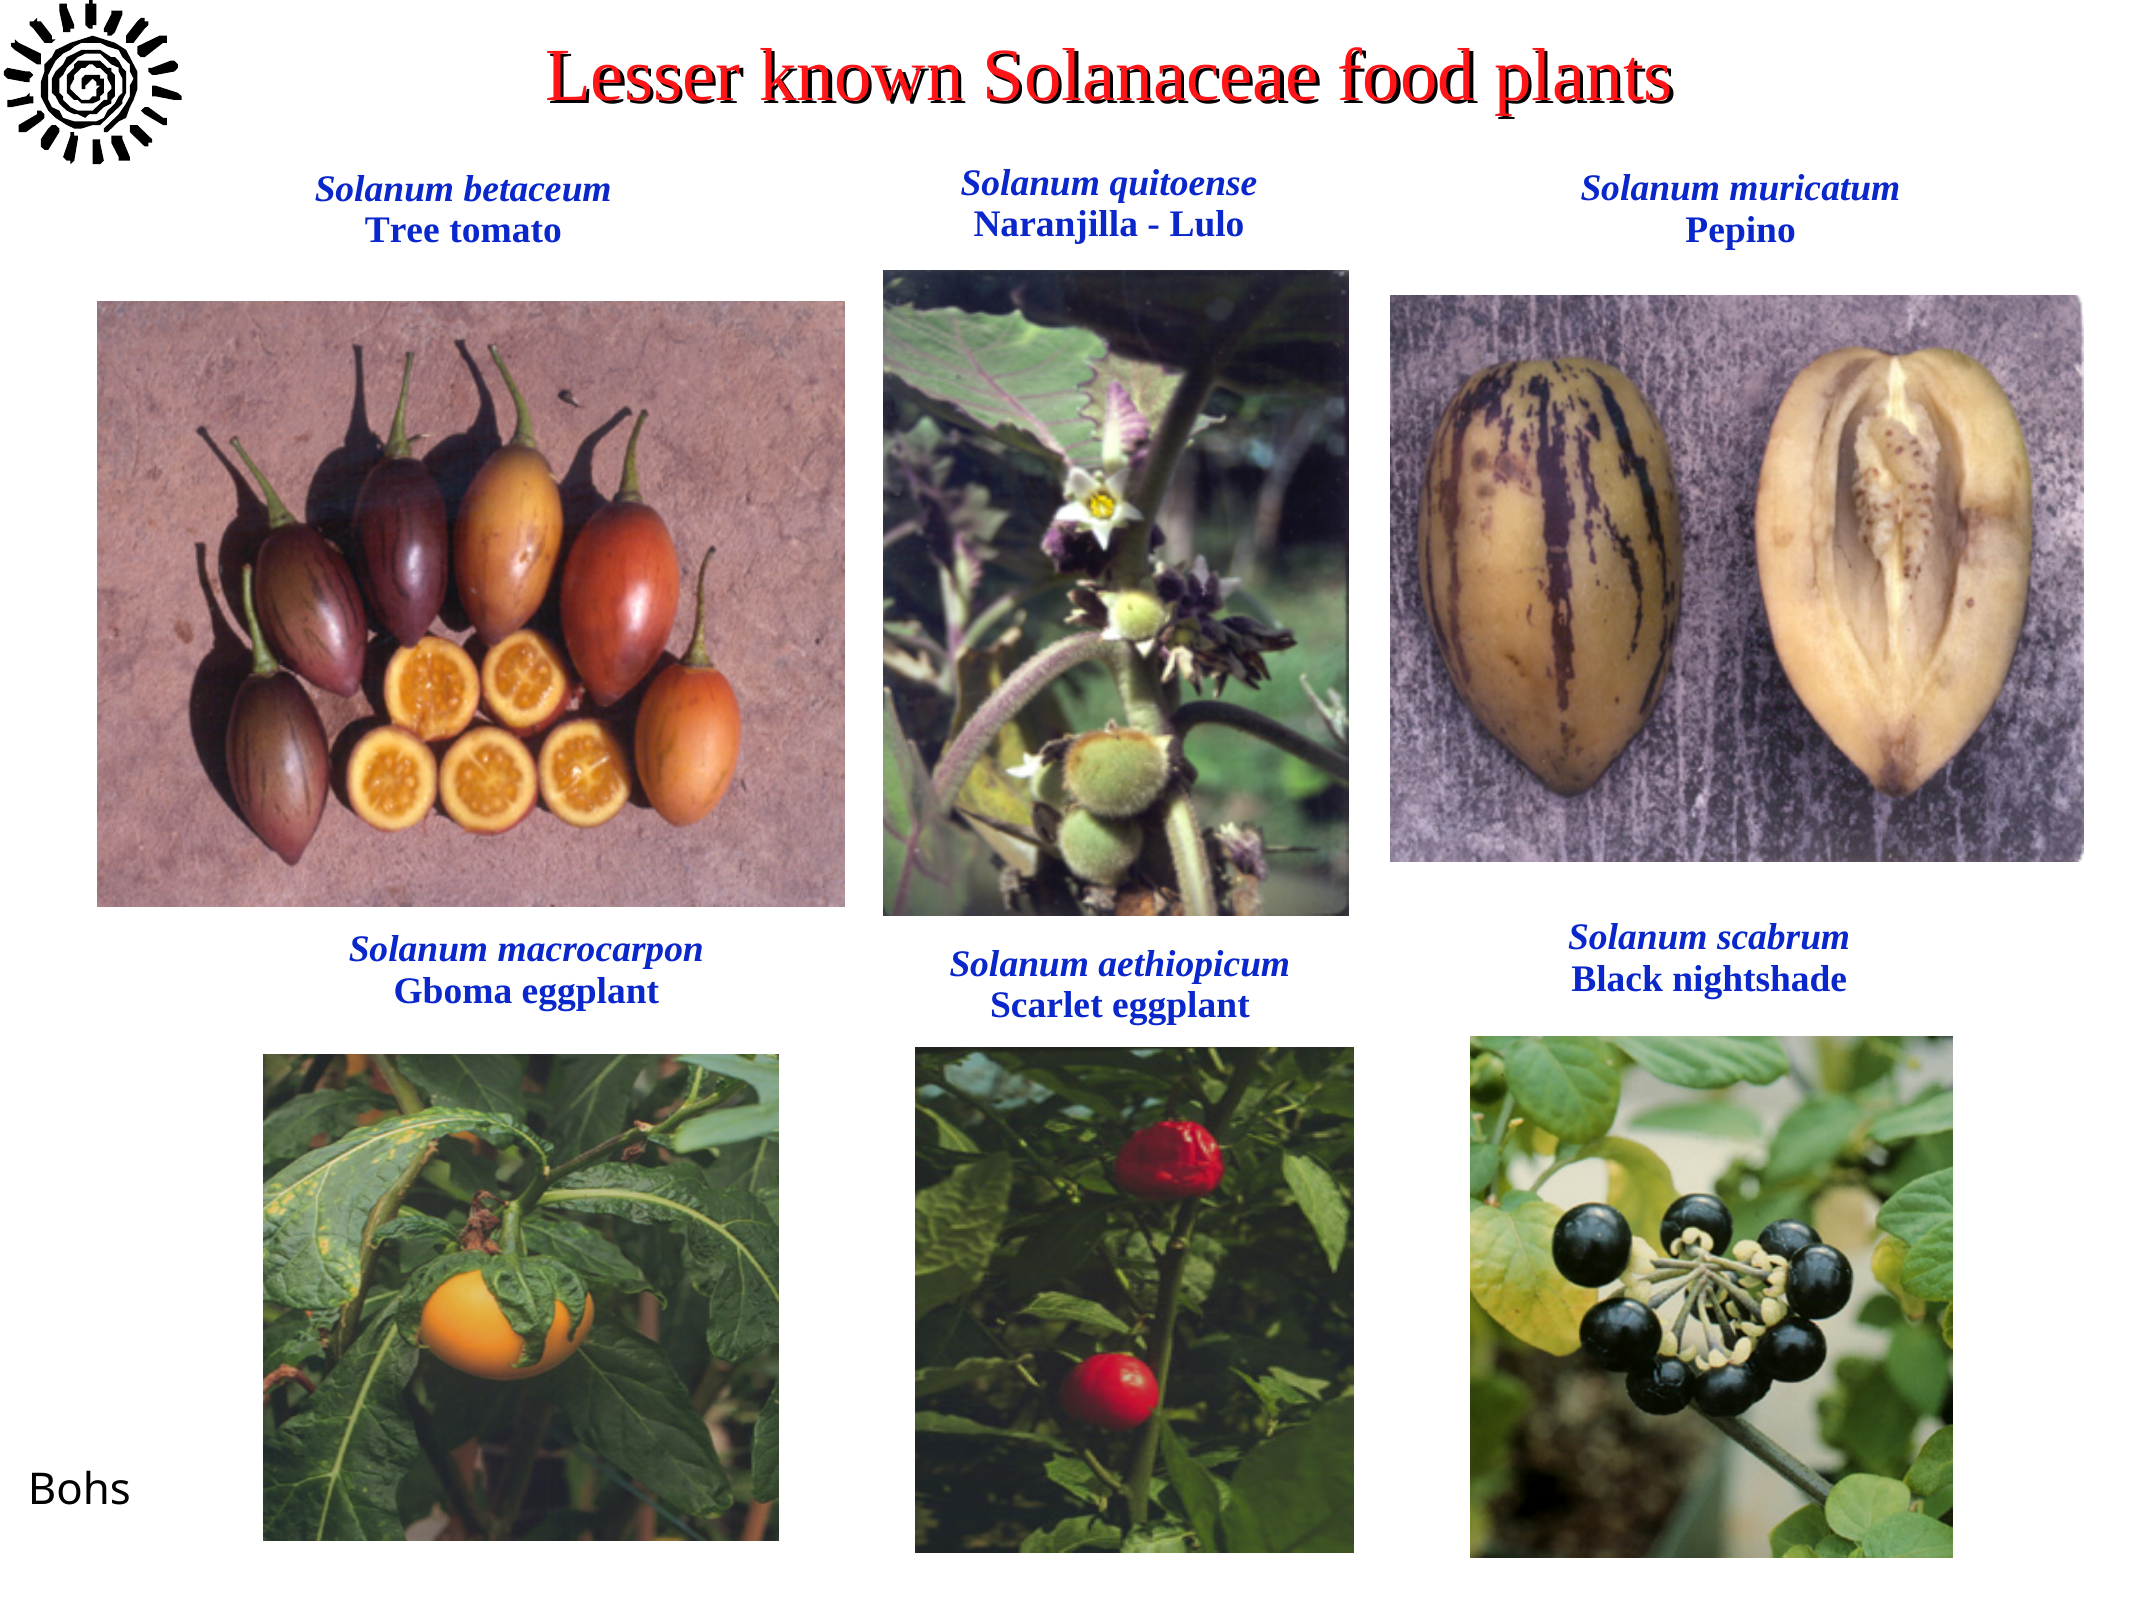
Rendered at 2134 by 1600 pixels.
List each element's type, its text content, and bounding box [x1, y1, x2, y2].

picture [1390, 295, 2084, 862]
text_box Solanum muricatum Pepino [1561, 157, 1920, 261]
picture [0, 0, 183, 173]
text_box Bohs [8, 1463, 151, 1523]
text_box Solanum scabrum Black nightshade [1548, 906, 1870, 1010]
picture [1470, 1036, 1953, 1559]
text_box Lesser known Solanaceae food plants [526, 23, 1693, 127]
picture [263, 1054, 779, 1541]
picture [97, 301, 845, 907]
text_box Solanum quitoense Naranjilla - Lulo [871, 152, 1347, 256]
text_box Solanum aethiopicum Scarlet eggplant [930, 933, 1310, 1037]
text_box Solanum betaceum Tree tomato [295, 158, 632, 262]
picture [883, 270, 1349, 916]
text_box Solanum macrocarpon Gboma eggplant [264, 918, 789, 1022]
picture [915, 1047, 1354, 1553]
